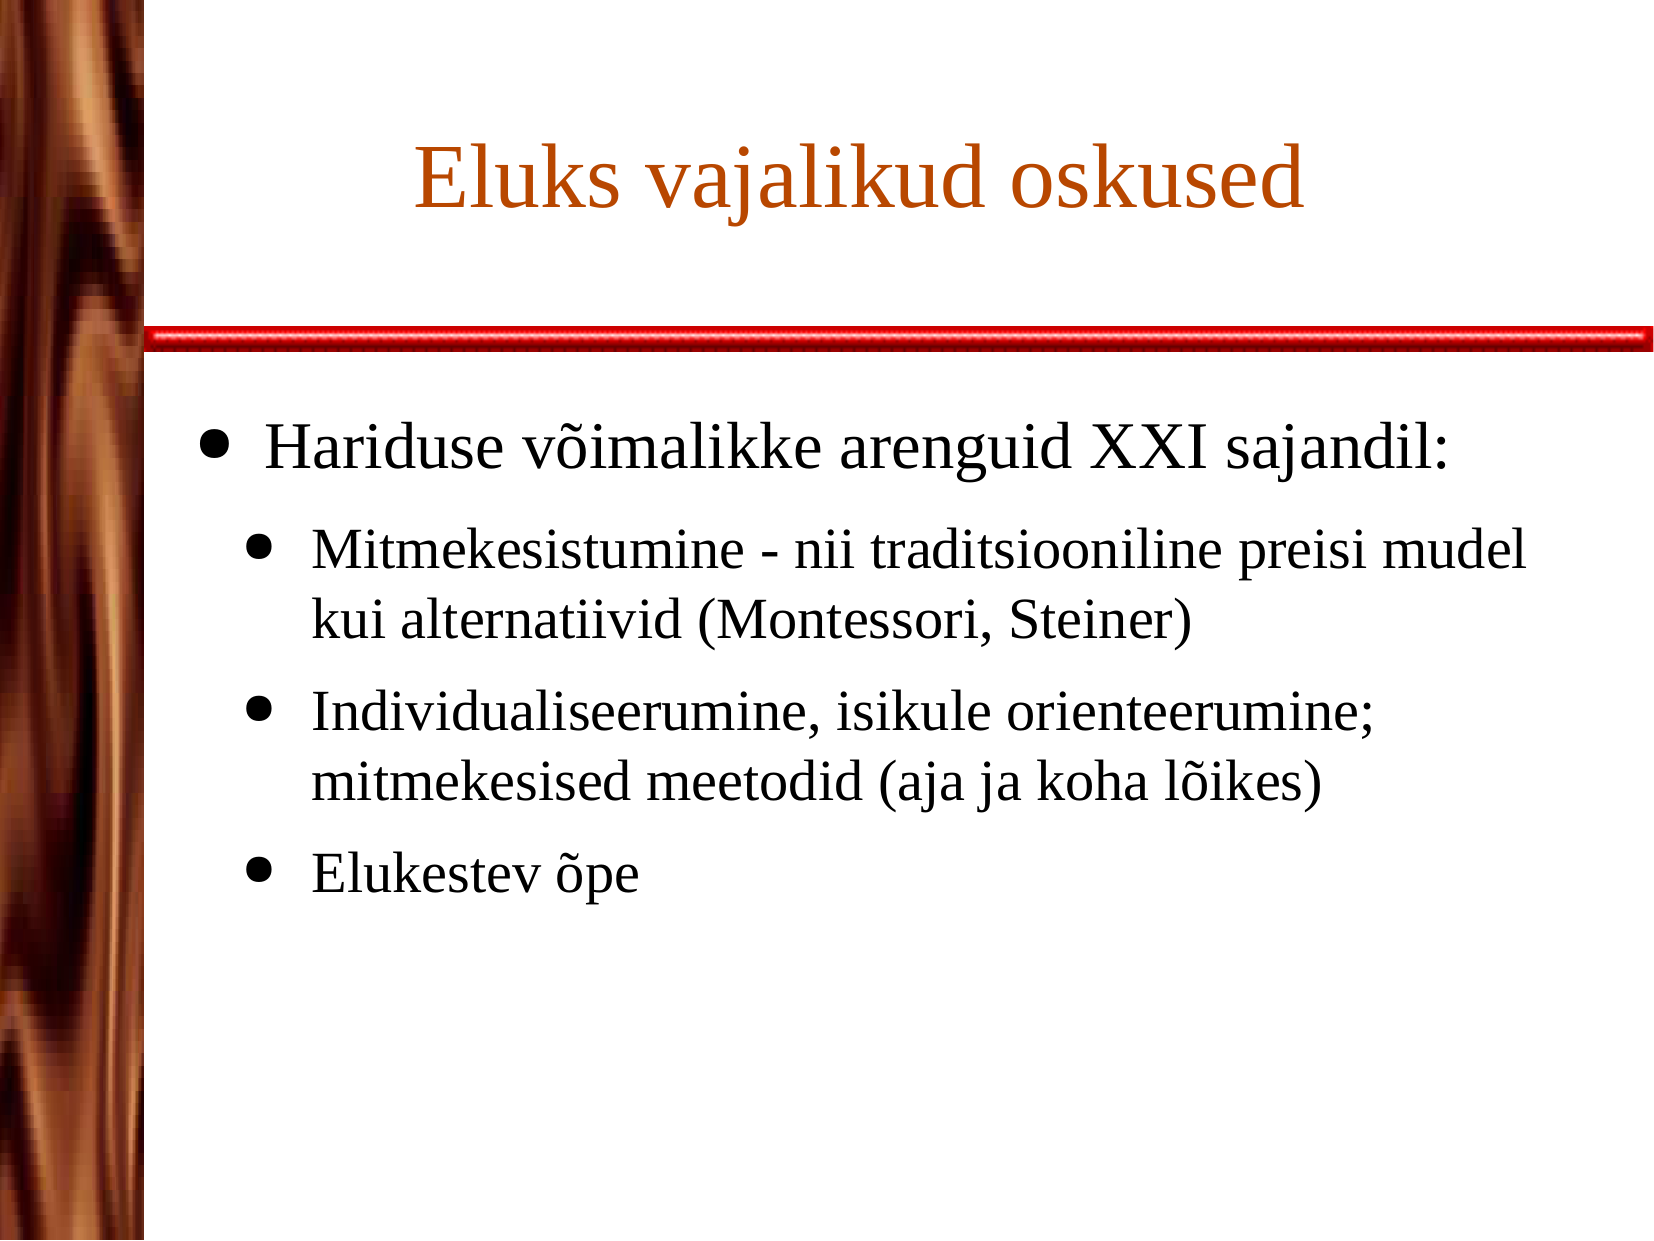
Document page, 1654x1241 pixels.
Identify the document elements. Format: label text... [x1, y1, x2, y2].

picture [0, 0, 1654, 1240]
list Hariduse võimalikke arenguid XXI sajandil: Mitmekesistumine - nii traditsiooniline preisi mudel kui alternatiivid (Montessori, Steiner) Individualiseerumine, isikule orienteerumine; mitmekesised meetodid (aja ja koha lõikes) Elukestev õpe [183, 408, 1595, 1190]
title Eluks vajalikud oskused [154, 72, 1567, 279]
